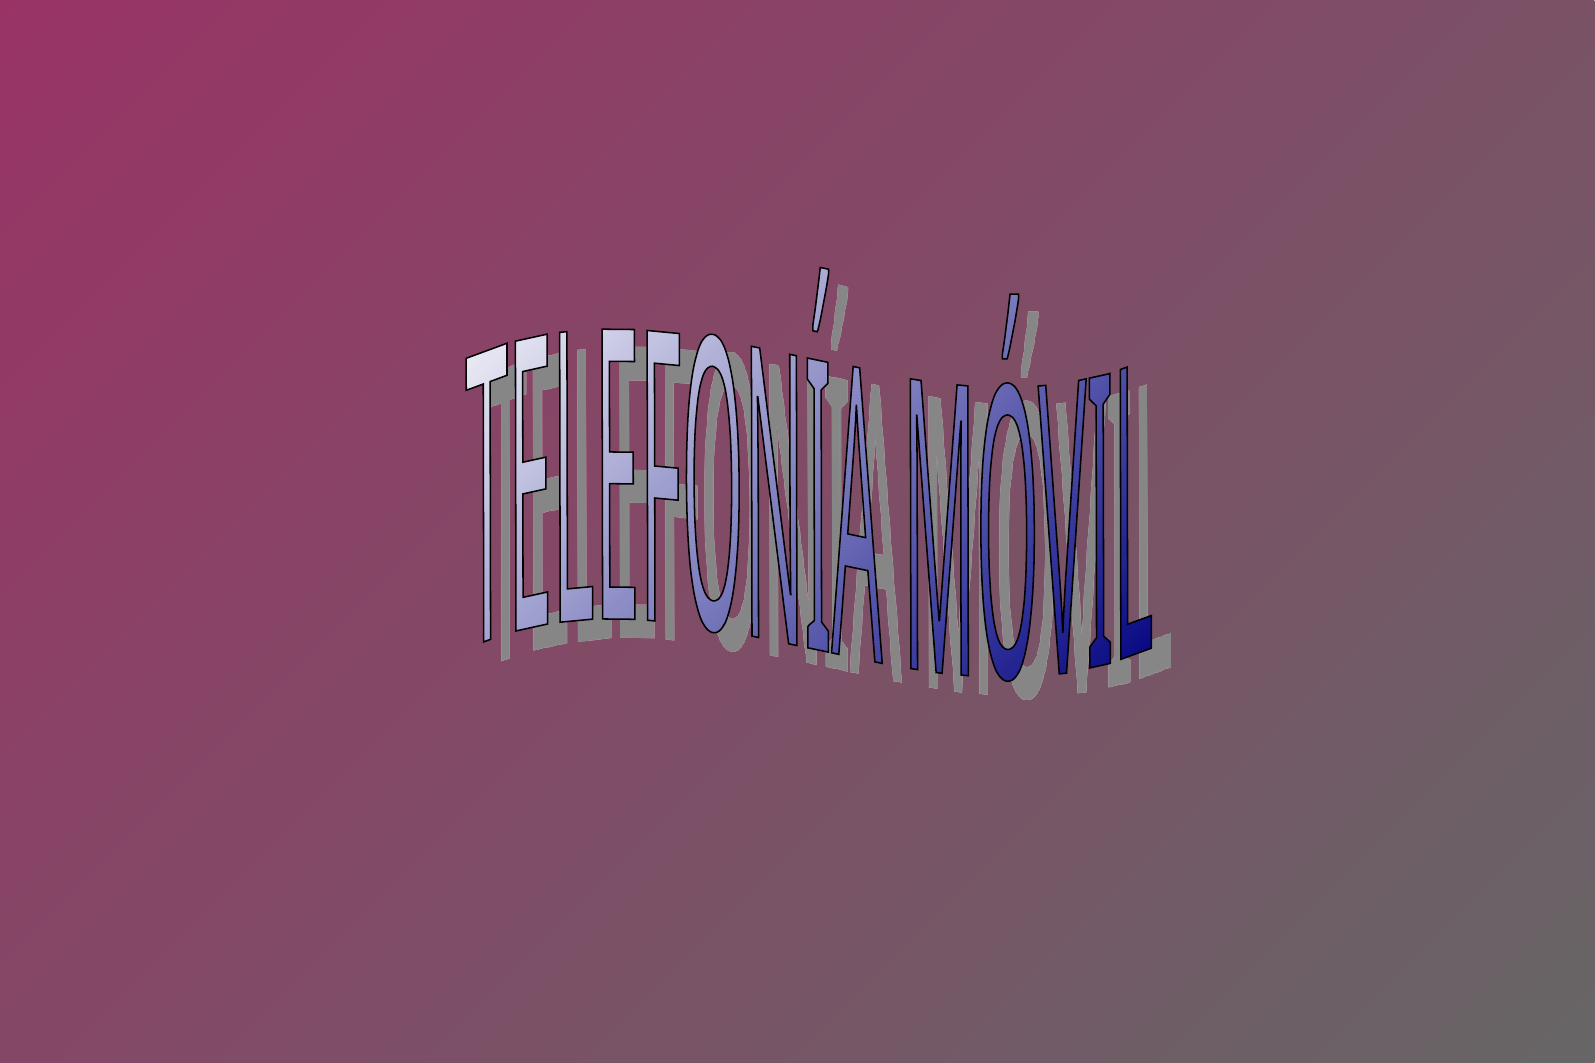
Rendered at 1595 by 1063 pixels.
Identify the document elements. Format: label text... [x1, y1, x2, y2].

text_box TELEFONÍA MÓVIL [1089, 373, 1111, 668]
text_box TELEFONÍA MÓVIL [559, 331, 593, 623]
text_box TELEFONÍA MÓVIL [910, 378, 969, 676]
text_box TELEFONÍA MÓVIL [602, 329, 635, 620]
text_box TELEFONÍA MÓVIL [686, 334, 740, 633]
text_box TELEFONÍA MÓVIL [1038, 378, 1087, 674]
text_box TELEFONÍA MÓVIL [1002, 294, 1019, 359]
text_box TELEFONÍA MÓVIL [515, 334, 548, 631]
text_box TELEFONÍA MÓVIL [807, 357, 829, 653]
text_box TELEFONÍA MÓVIL [647, 330, 680, 621]
text_box TELEFONÍA MÓVIL [466, 343, 507, 642]
text_box TELEFONÍA MÓVIL [751, 346, 797, 646]
title [0, 0, 1595, 1063]
text_box TELEFONÍA MÓVIL [1120, 367, 1152, 660]
text_box TELEFONÍA MÓVIL [980, 382, 1035, 682]
text_box TELEFONÍA MÓVIL [812, 267, 829, 332]
text_box TELEFONÍA MÓVIL [831, 366, 883, 664]
